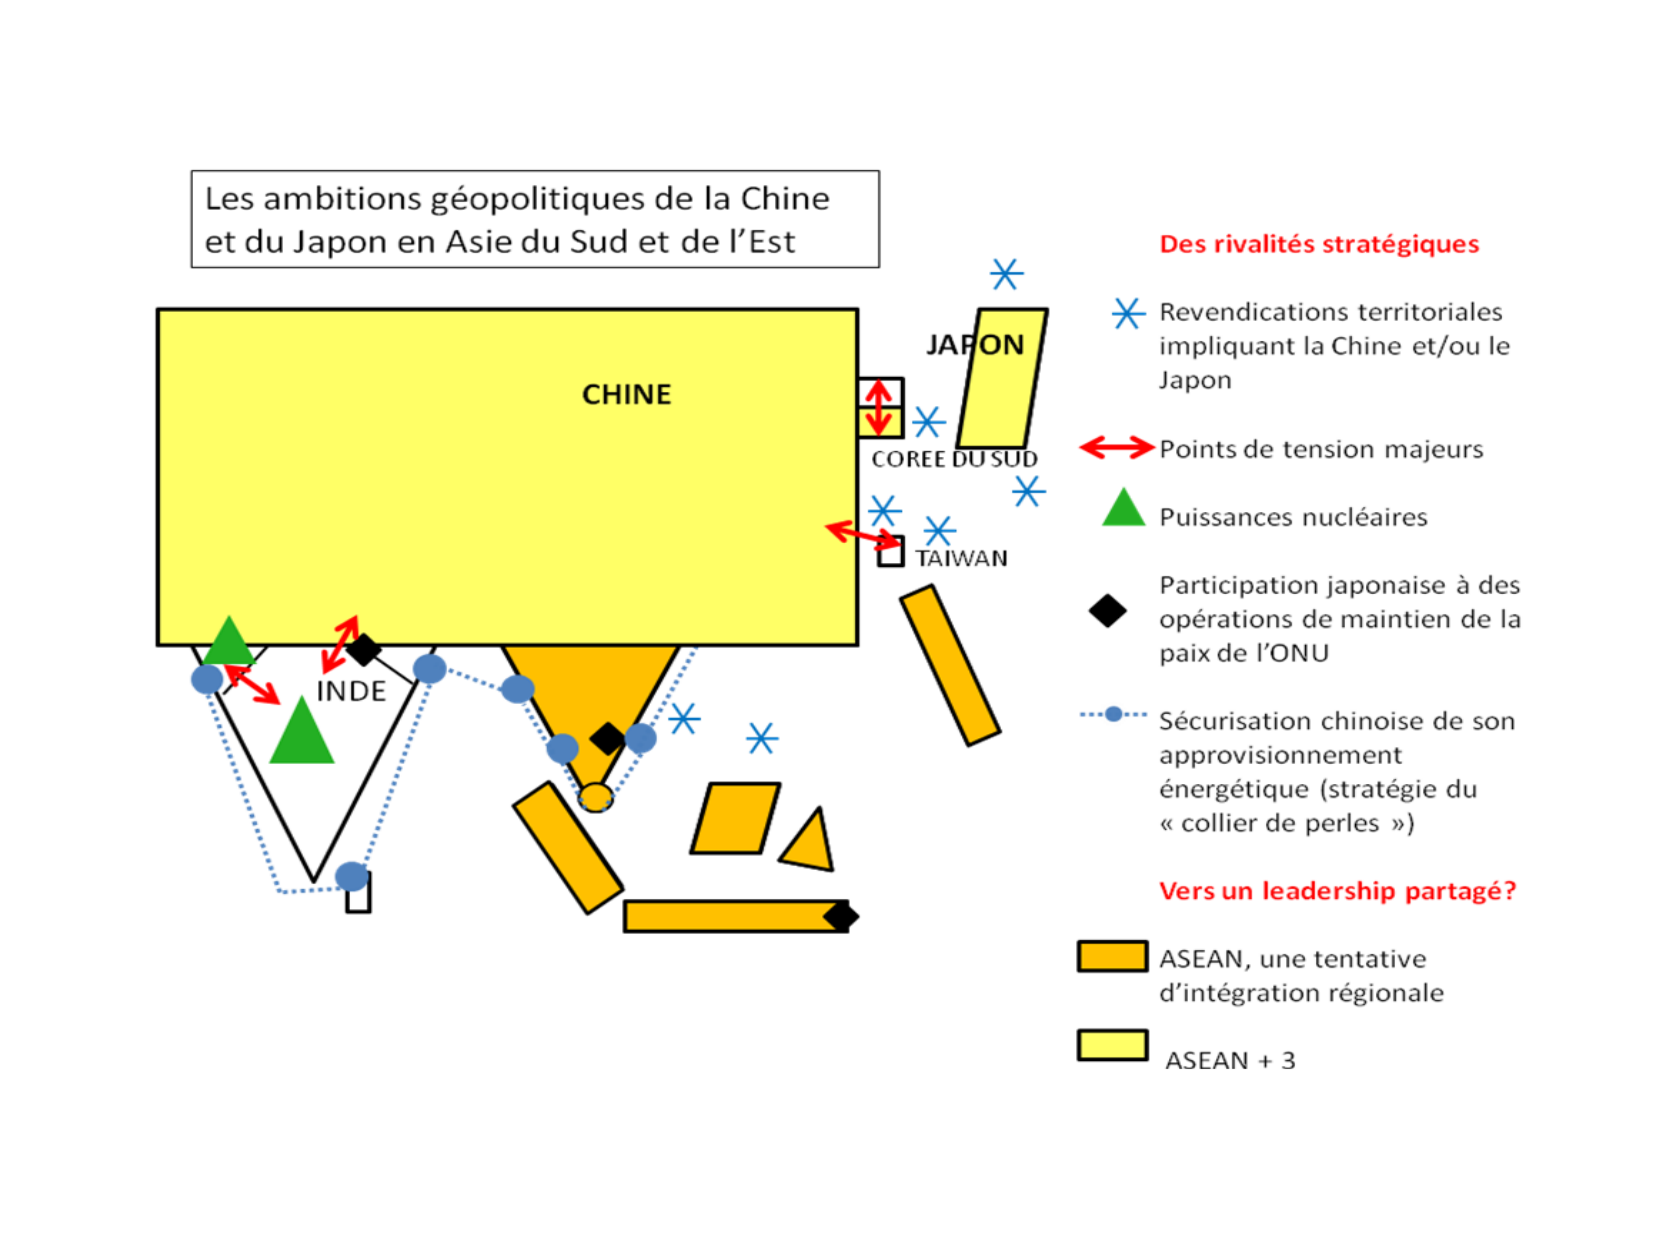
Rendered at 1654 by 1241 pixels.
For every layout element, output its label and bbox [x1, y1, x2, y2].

picture [153, 165, 1552, 1079]
